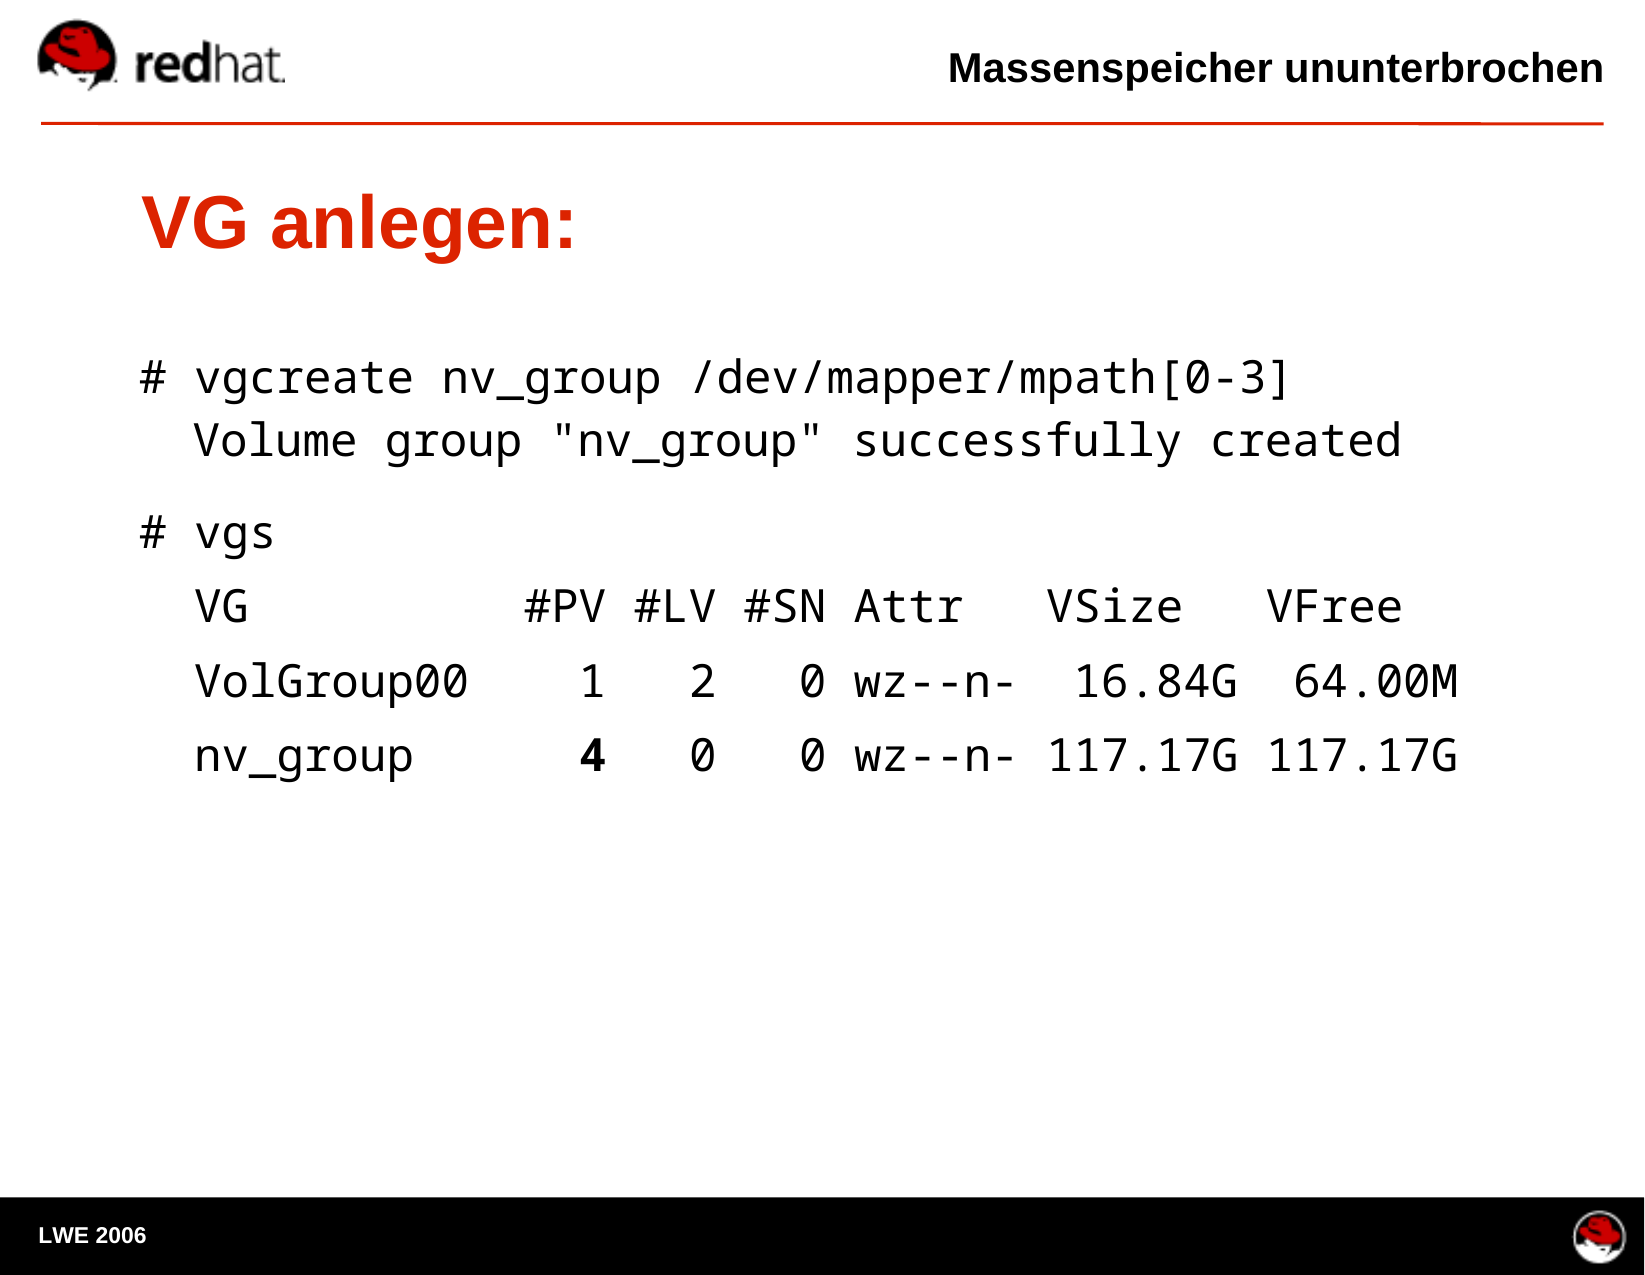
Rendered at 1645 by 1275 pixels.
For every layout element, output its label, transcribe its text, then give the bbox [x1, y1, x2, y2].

text_box [0, 1197, 1645, 1275]
text_box LWE 2006 [38, 1222, 381, 1252]
picture [36, 17, 285, 102]
text_box Massenspeicher ununterbrochen [959, 44, 1605, 97]
text_box VG anlegen: [141, 180, 642, 275]
list # vgcreate nv_group /dev/mapper/mpath[0-3] Volume group "nv_group" successfully created # vgs VG #PV #LV #SN Attr VSize VFree VolGroup00 1 2 0 wz--n- 16.84G 64.00M nv_group 4 0 0 wz--n- 117.17G 117.17G [121, 344, 1591, 1127]
picture [1568, 1207, 1631, 1270]
